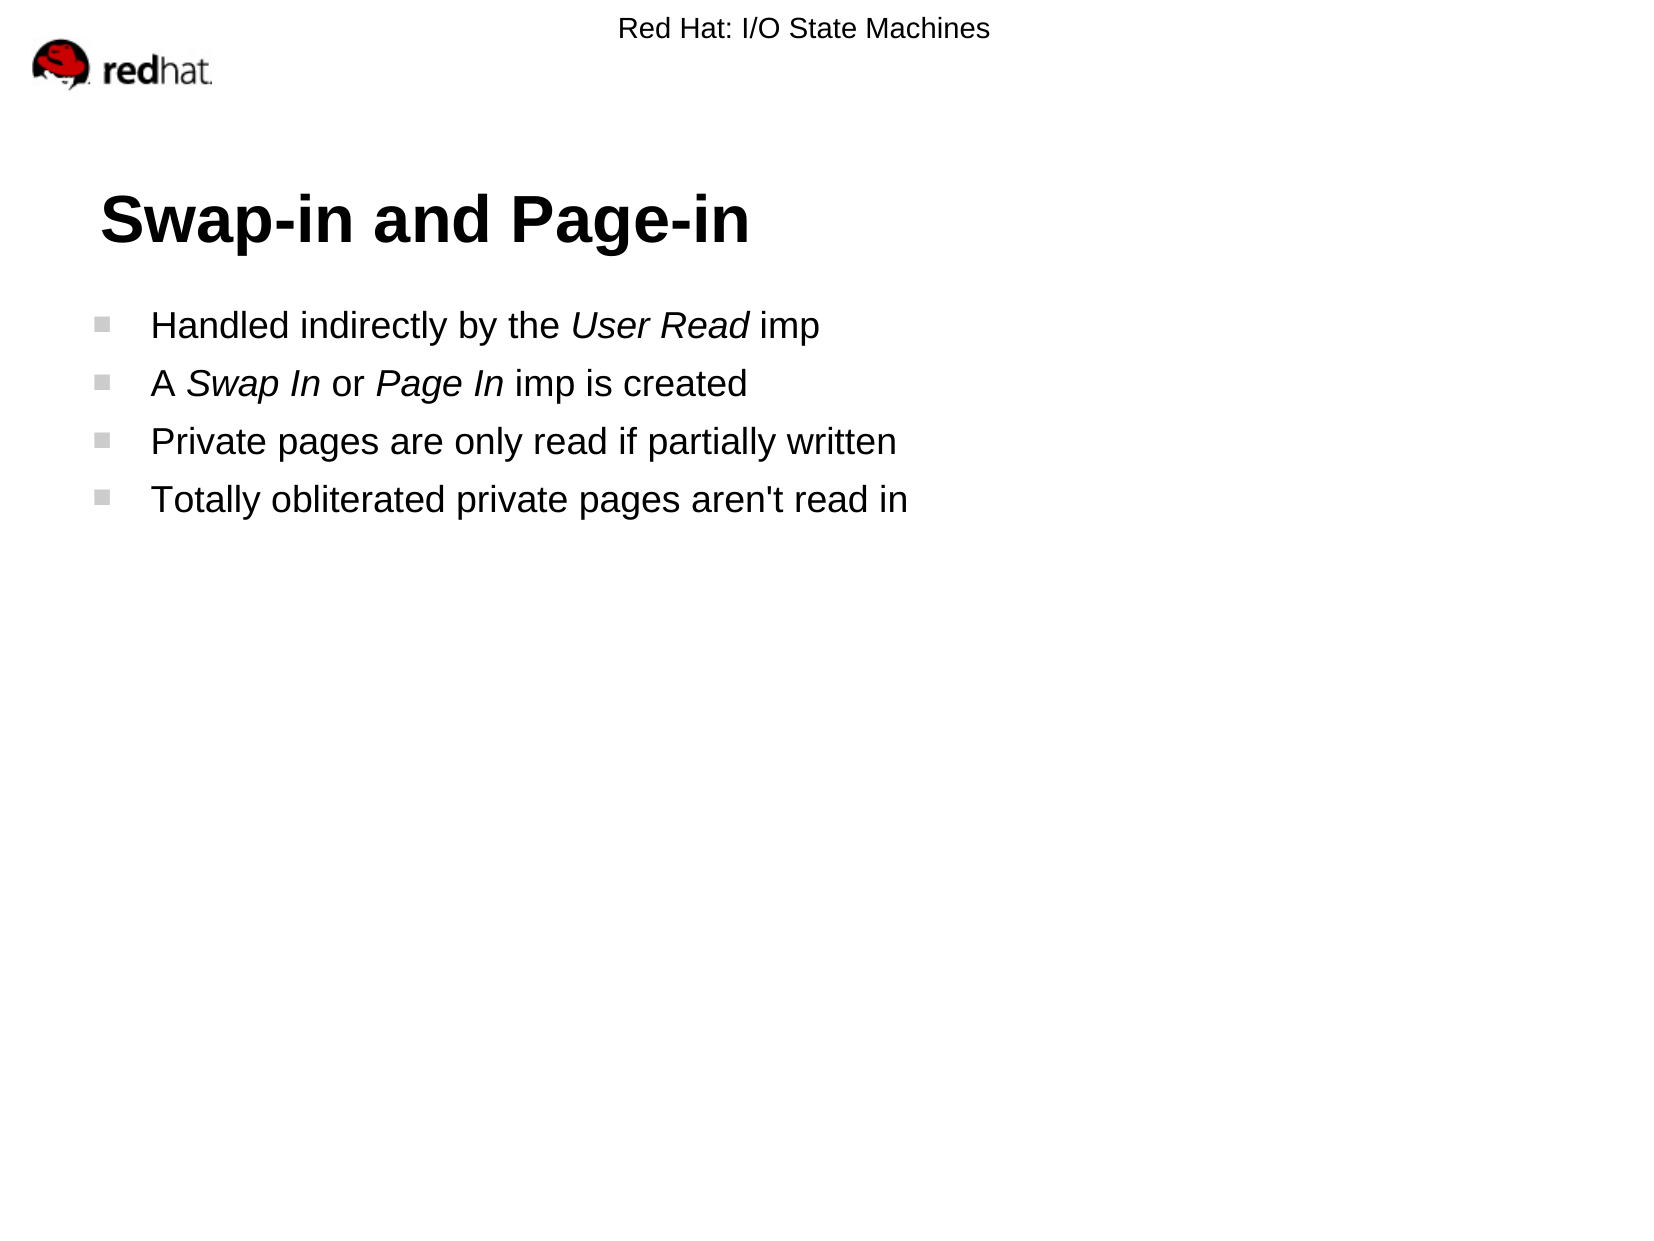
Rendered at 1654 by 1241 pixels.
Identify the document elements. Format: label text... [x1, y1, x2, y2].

title Swap-in and Page-in [100, 164, 1506, 275]
picture [31, 37, 212, 98]
list Handled indirectly by the User Read imp A Swap In or Page In imp is created Private pages are only read if partially written Totally obliterated private pages aren't read in [94, 304, 1500, 1174]
